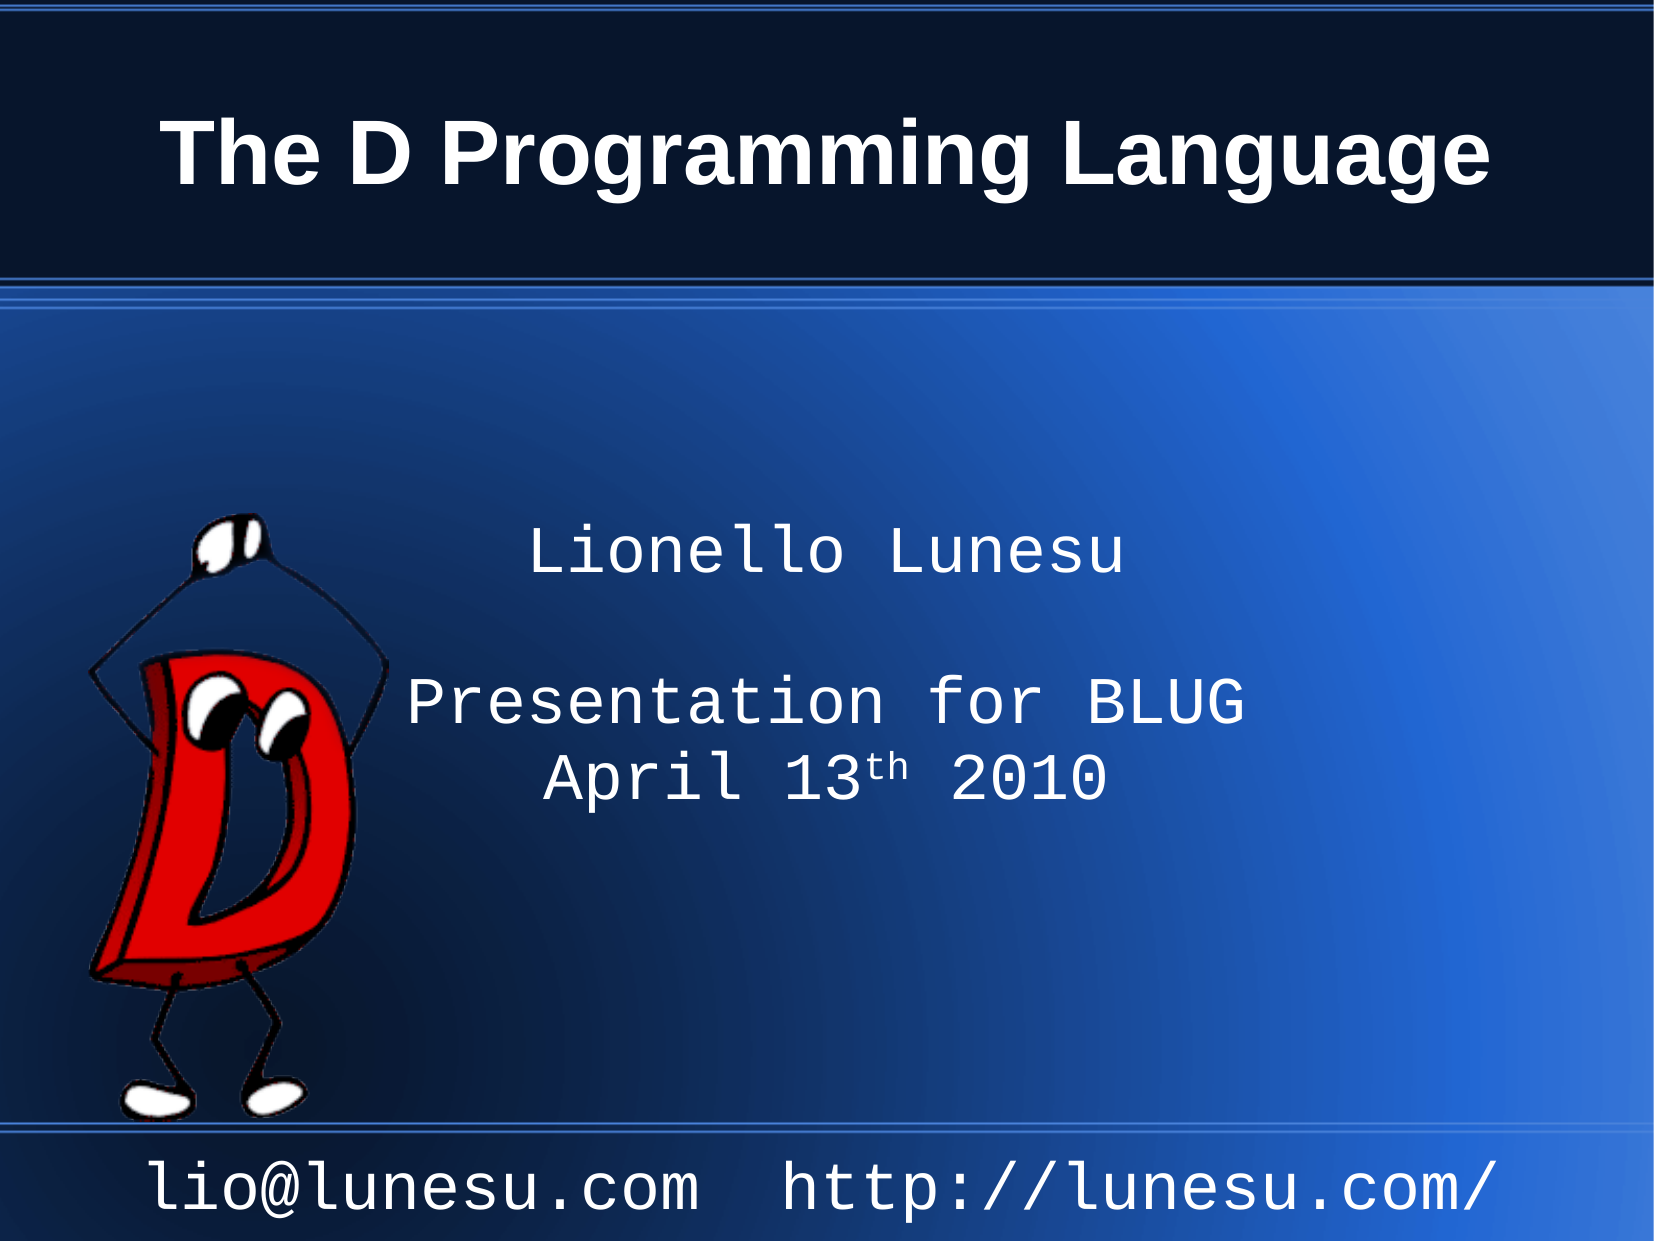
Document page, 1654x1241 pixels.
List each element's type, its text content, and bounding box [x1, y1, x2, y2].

picture [0, 0, 1654, 1241]
title The D Programming Language [82, 49, 1571, 257]
text_box lio@lunesu.com http://lunesu.com/ [76, 1122, 1565, 1241]
subtitle Lionello Lunesu Presentation for BLUG April 13th 2010 [82, 355, 1571, 1058]
